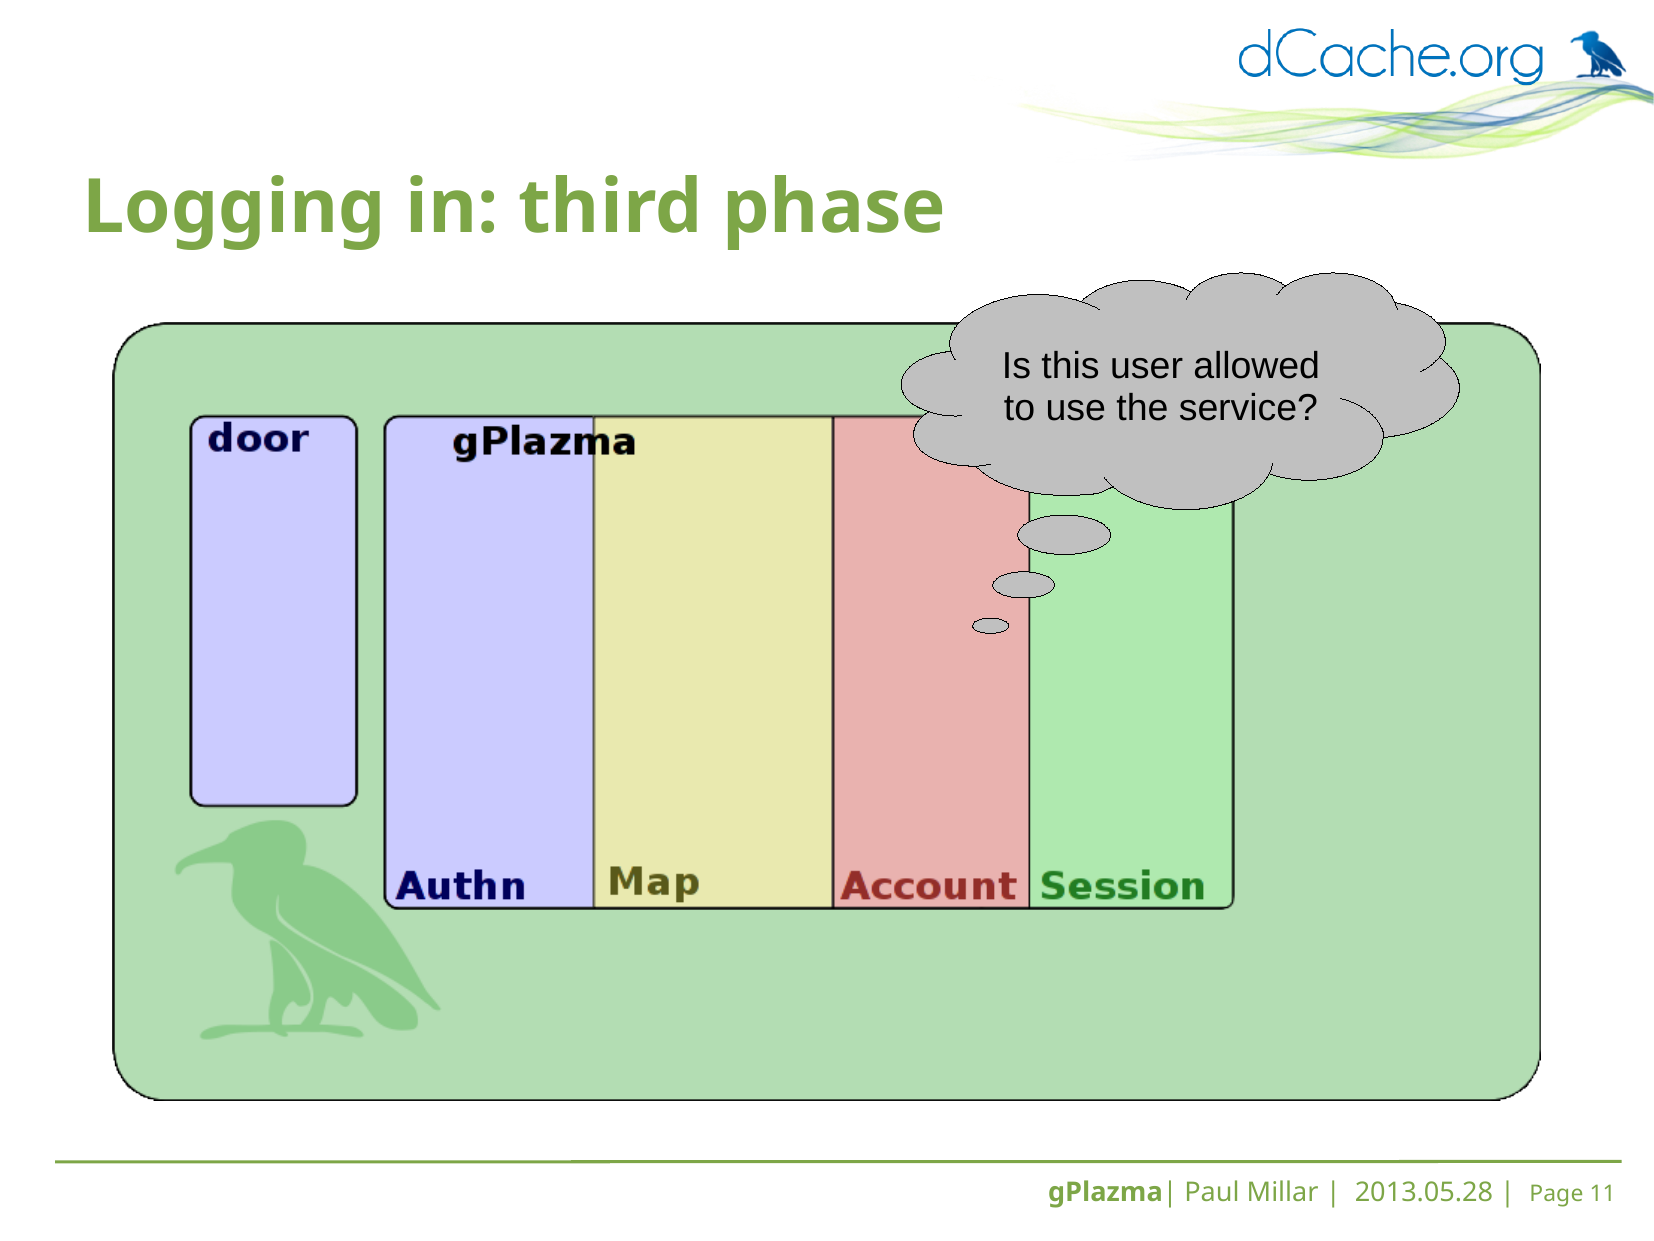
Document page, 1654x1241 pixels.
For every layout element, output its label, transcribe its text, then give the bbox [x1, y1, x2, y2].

picture [956, 16, 1654, 169]
picture [112, 322, 1541, 1101]
text_box Is this user allowed to use the service? [992, 571, 1055, 598]
text_box Is this user allowed to use the service? [1017, 515, 1111, 555]
title Logging in: third phase [82, 155, 1605, 252]
text_box Is this user allowed to use the service? [901, 272, 1460, 510]
